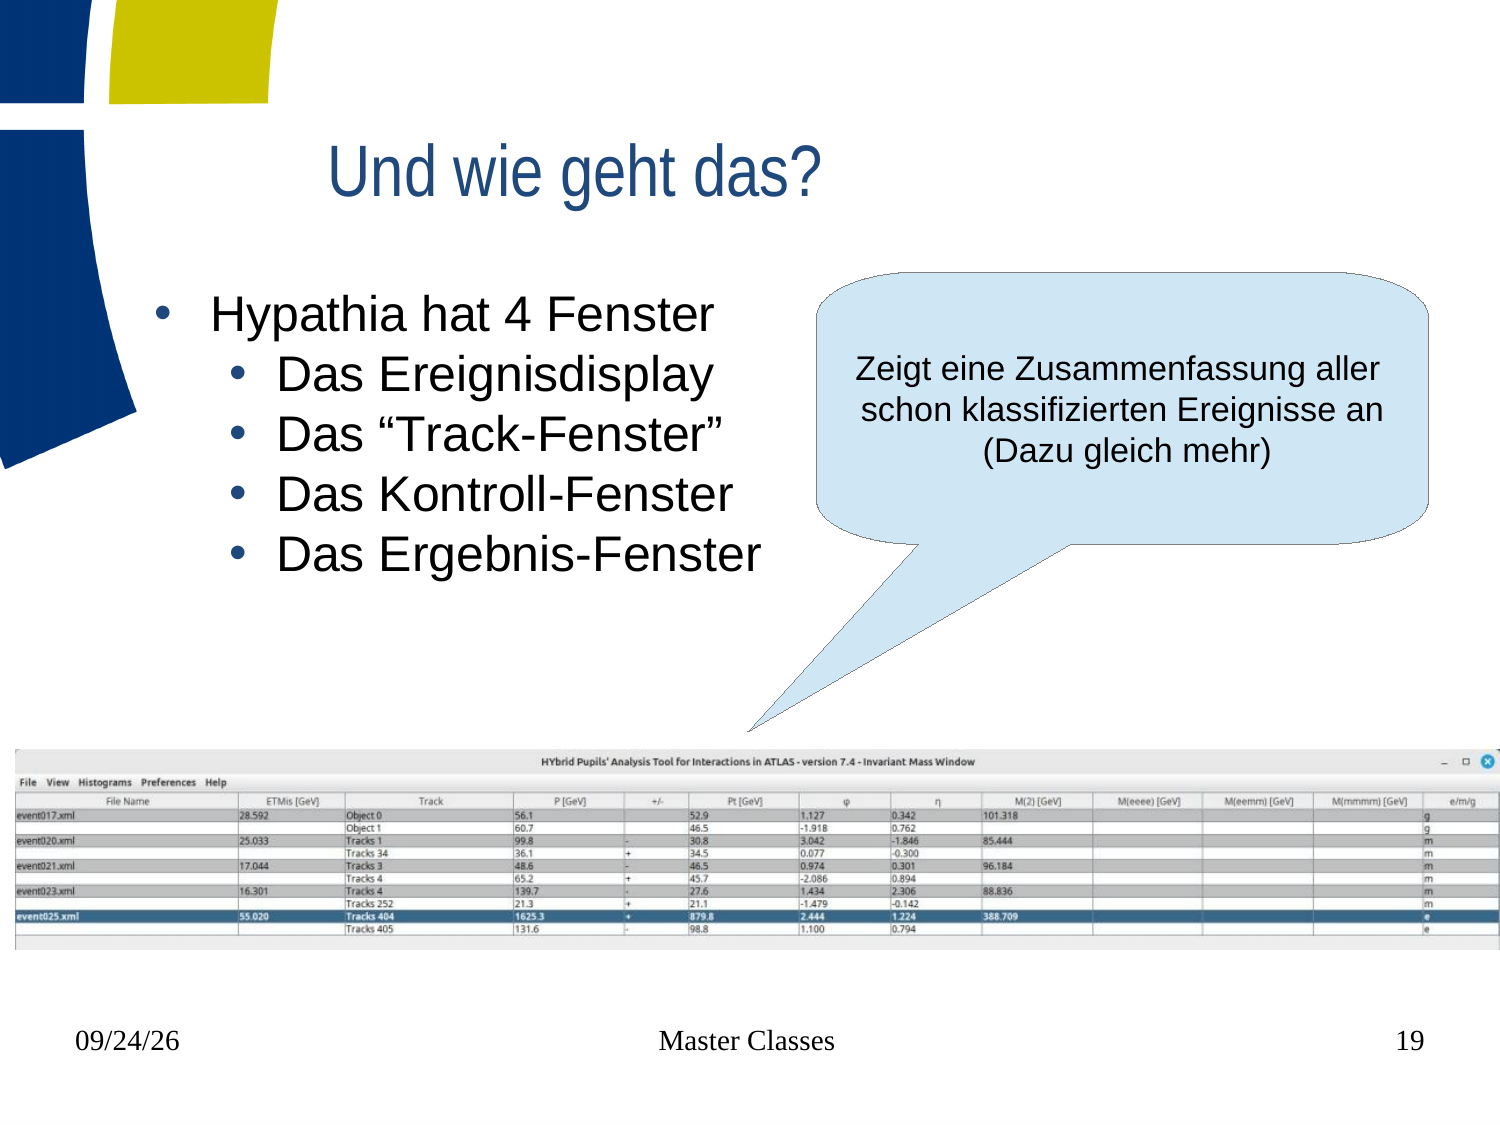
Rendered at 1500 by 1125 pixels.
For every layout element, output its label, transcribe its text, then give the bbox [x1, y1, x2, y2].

title Und wie geht das? [312, 101, 1400, 233]
text_box Zeigt eine Zusammenfassung aller schon klassifizierten Ereignisse an (Dazu gleich mehr) [747, 272, 1429, 732]
text_box Hypathia hat 4 Fenster Das Ereignisdisplay Das “Track-Fenster” Das Kontroll-Fenster Das Ergebnis-Fenster [139, 274, 1490, 749]
picture [0, 0, 1500, 1125]
